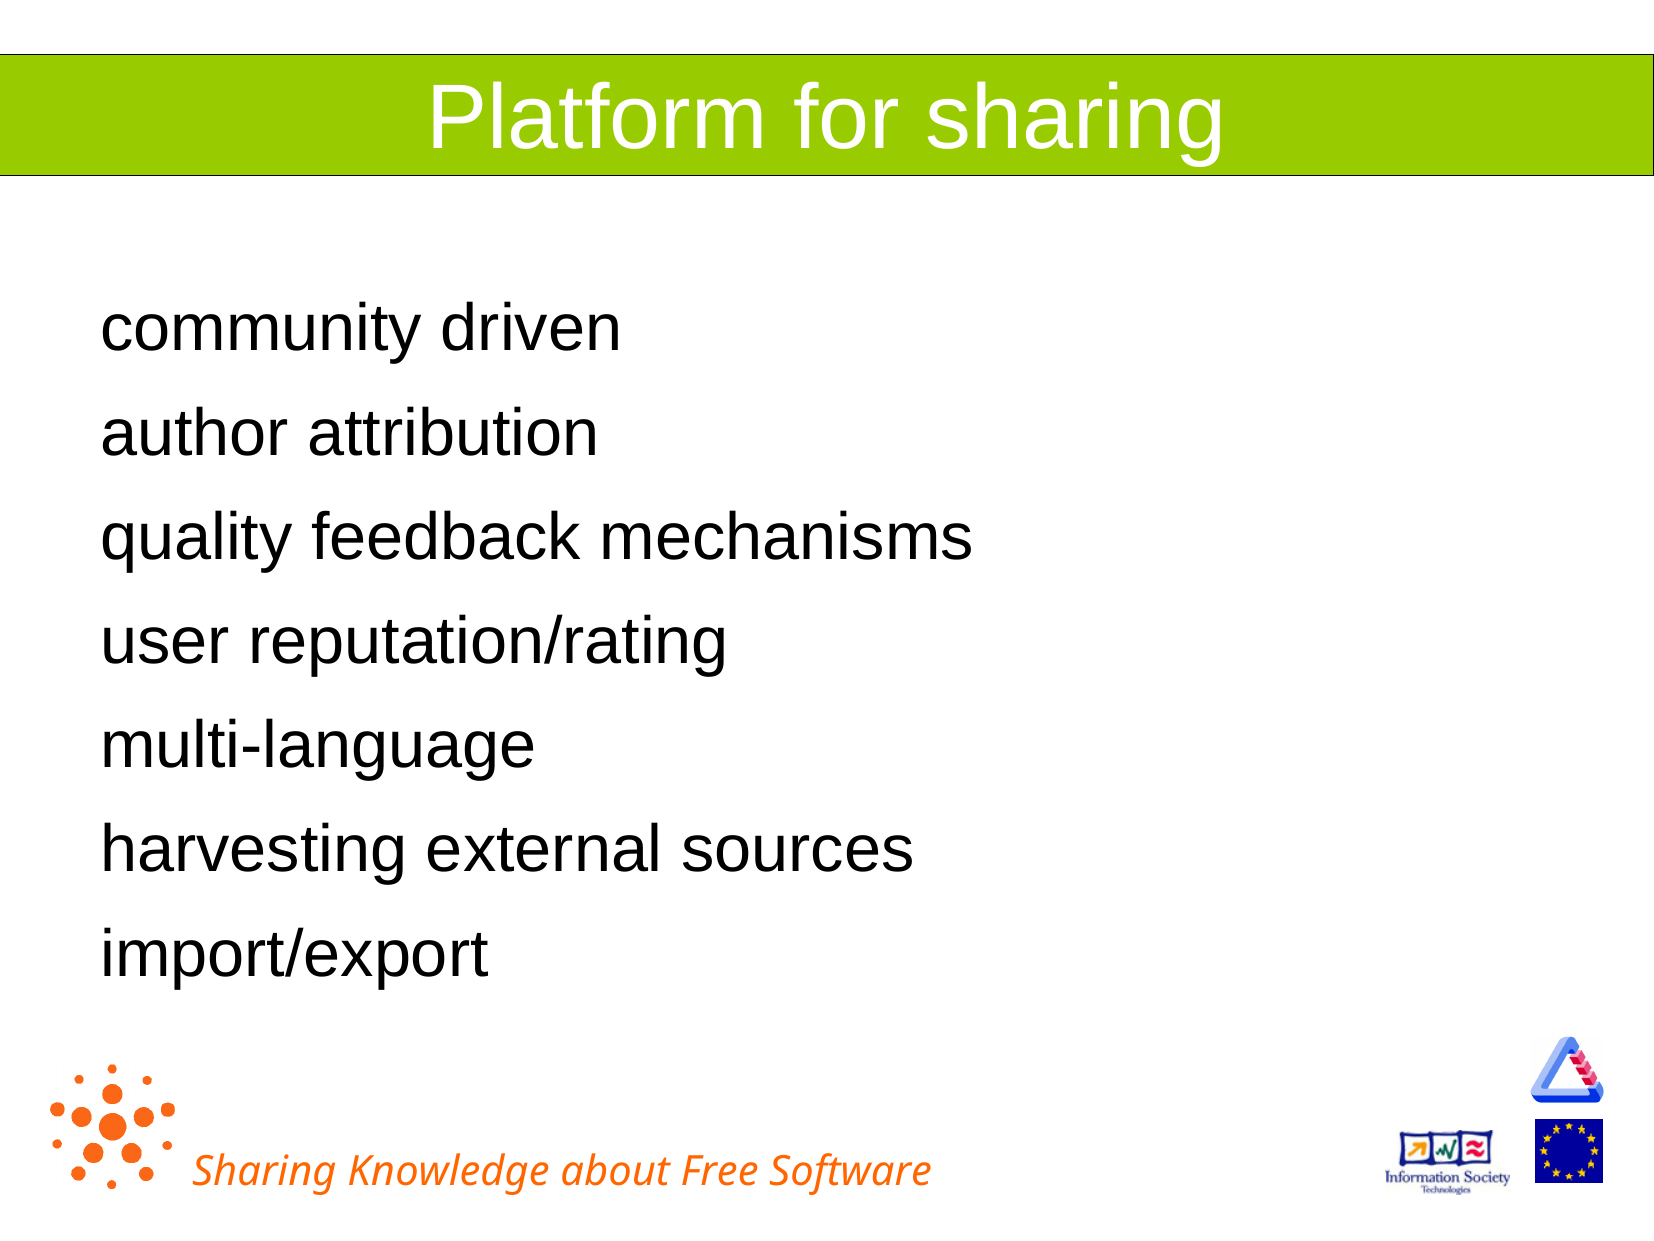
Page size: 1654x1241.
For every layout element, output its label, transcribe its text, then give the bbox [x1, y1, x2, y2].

list community driven author attribution quality feedback mechanisms user reputation/rating multi-language harvesting external sources import/export [82, 290, 1571, 1109]
title Platform for sharing [82, 59, 1571, 174]
picture [1535, 1119, 1603, 1183]
picture [1385, 1130, 1510, 1195]
picture [1571, 1036, 1604, 1104]
picture [50, 1064, 175, 1189]
